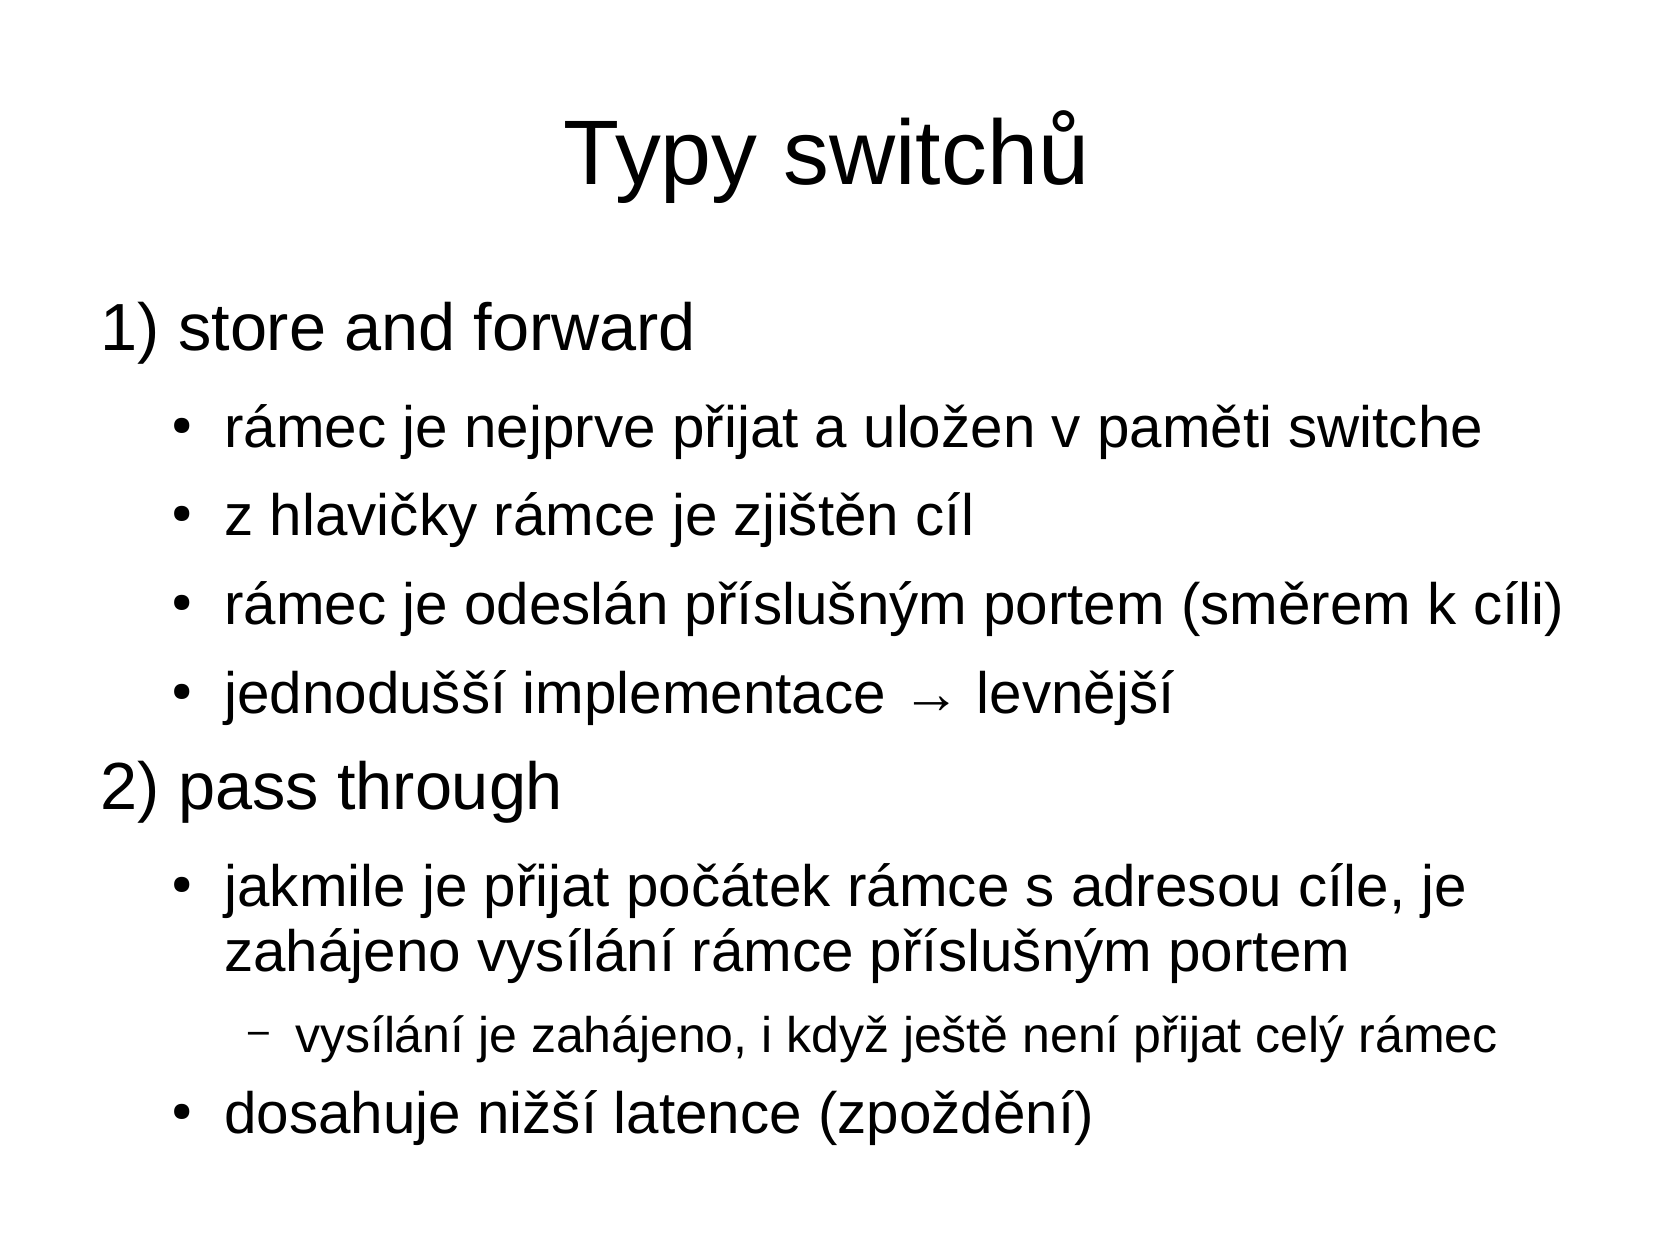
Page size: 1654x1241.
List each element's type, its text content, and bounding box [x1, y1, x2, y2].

title Typy switchů [82, 49, 1571, 257]
list store and forward rámec je nejprve přijat a uložen v paměti switche z hlavičky rámce je zjištěn cíl rámec je odeslán příslušným portem (směrem k cíli) jednodušší implementace → levnější pass through jakmile je přijat počátek rámce s adresou cíle, je zahájeno vysílání rámce příslušným portem vysílání je zahájeno, i když ještě není přijat celý rámec dosahuje nižší latence (zpoždění) [82, 290, 1571, 1146]
